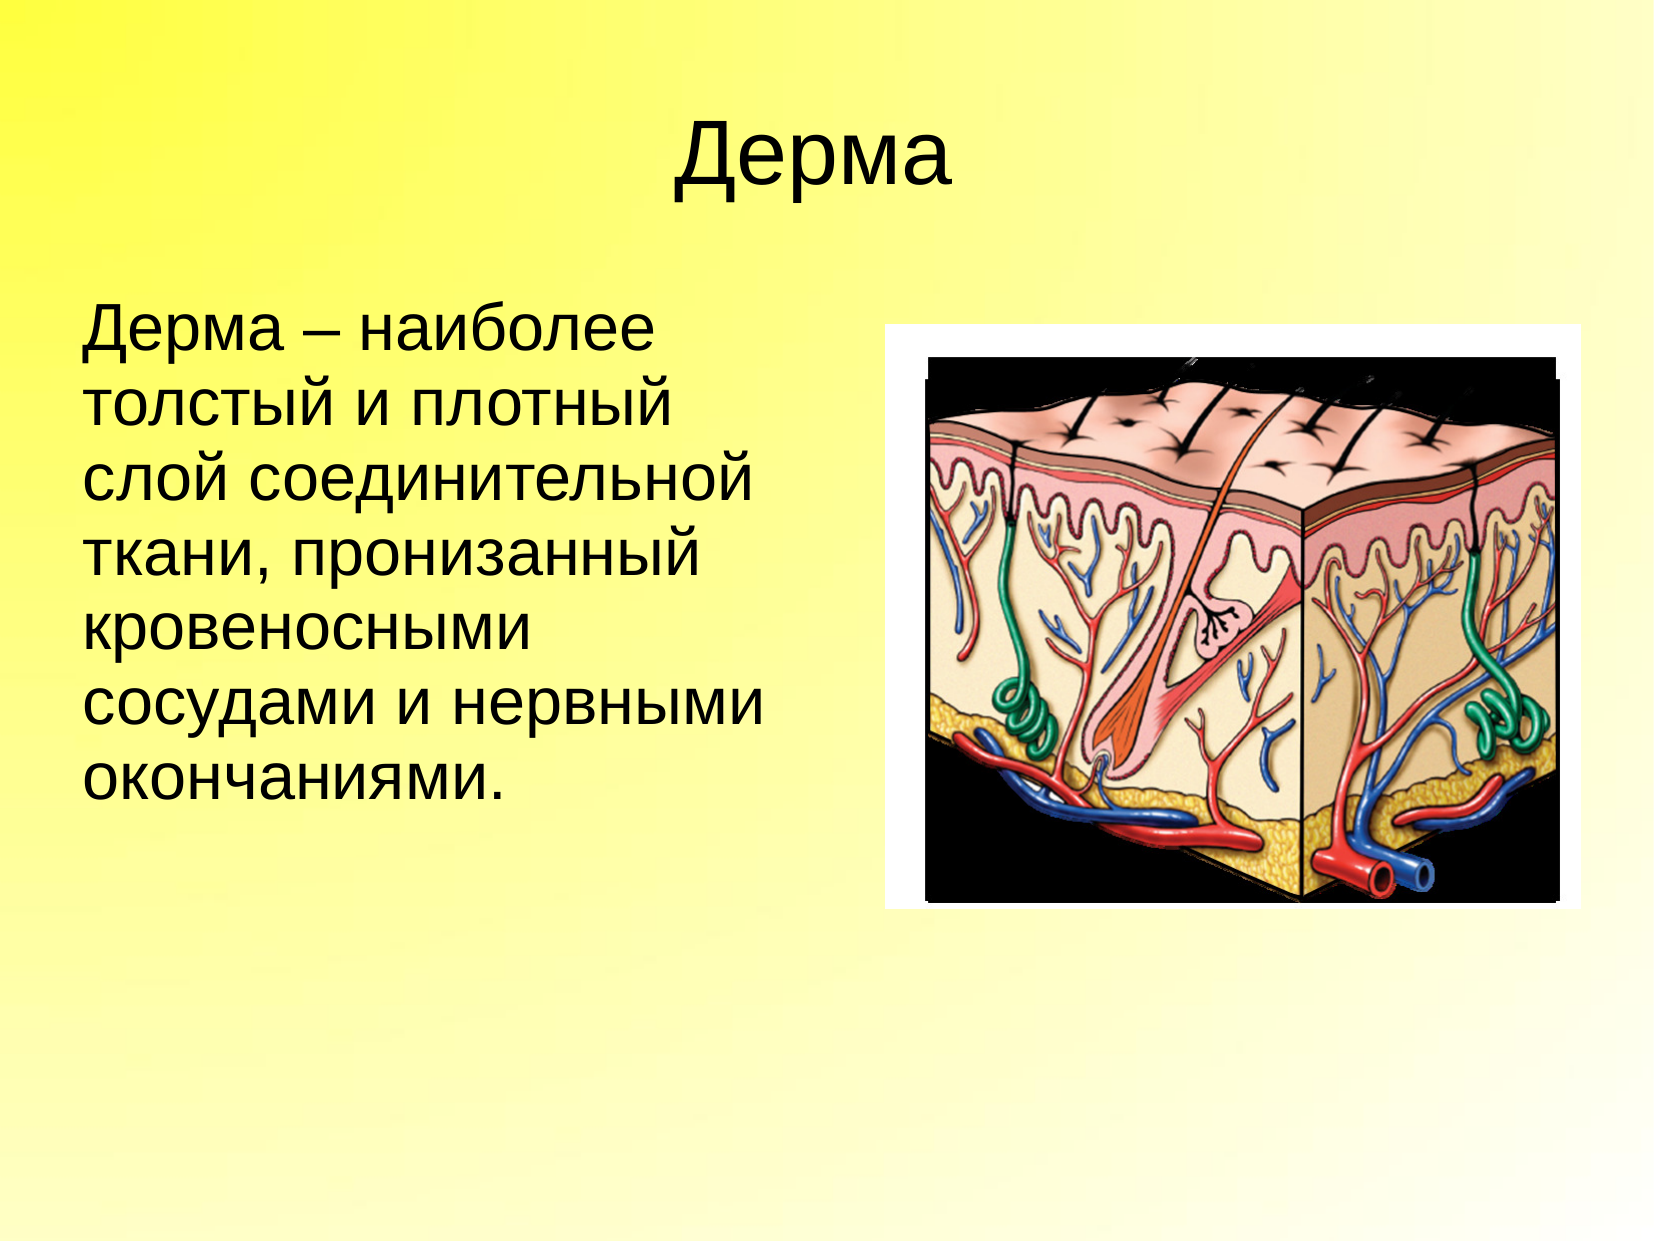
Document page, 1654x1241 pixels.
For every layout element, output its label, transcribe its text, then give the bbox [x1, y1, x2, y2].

list Дерма – наиболее толстый и плотный слой соединительной ткани, пронизанный кровеносными сосудами и нервными окончаниями. [82, 290, 809, 1109]
title Дерма [82, 49, 1571, 257]
picture [0, 0, 1654, 1241]
